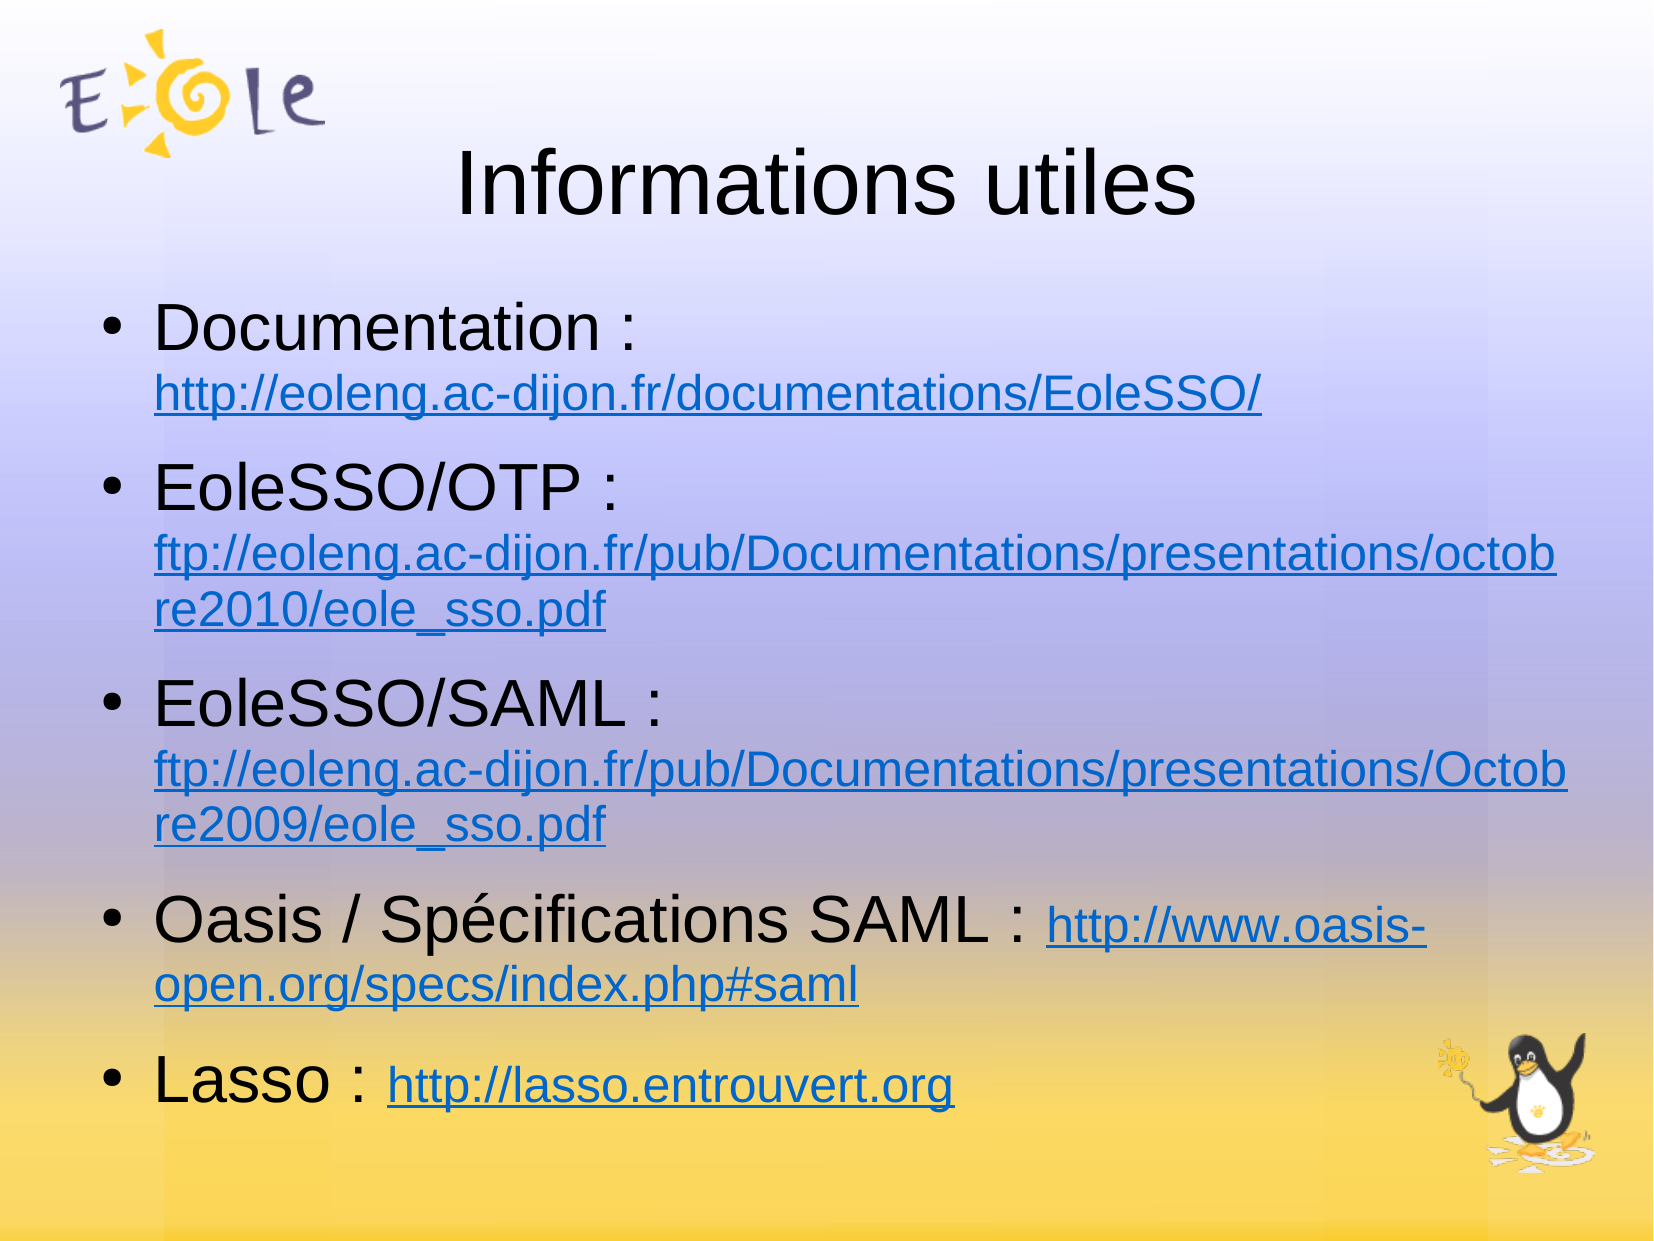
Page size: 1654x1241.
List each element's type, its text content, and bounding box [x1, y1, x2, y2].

list Documentation : http://eoleng.ac-dijon.fr/documentations/EoleSSO/ EoleSSO/OTP : ftp://eoleng.ac-dijon.fr/pub/Documentations/presentations/octobre2010/eole_sso.pdf EoleSSO/SAML : ftp://eoleng.ac-dijon.fr/pub/Documentations/presentations/Octobre2009/eole_sso.pdf Oasis / Spécifications SAML : http://www.oasis-open.org/specs/index.php#saml Lasso : http://lasso.entrouvert.org [82, 290, 1571, 1196]
picture [0, 0, 1654, 1241]
title Informations utiles [82, 86, 1571, 279]
